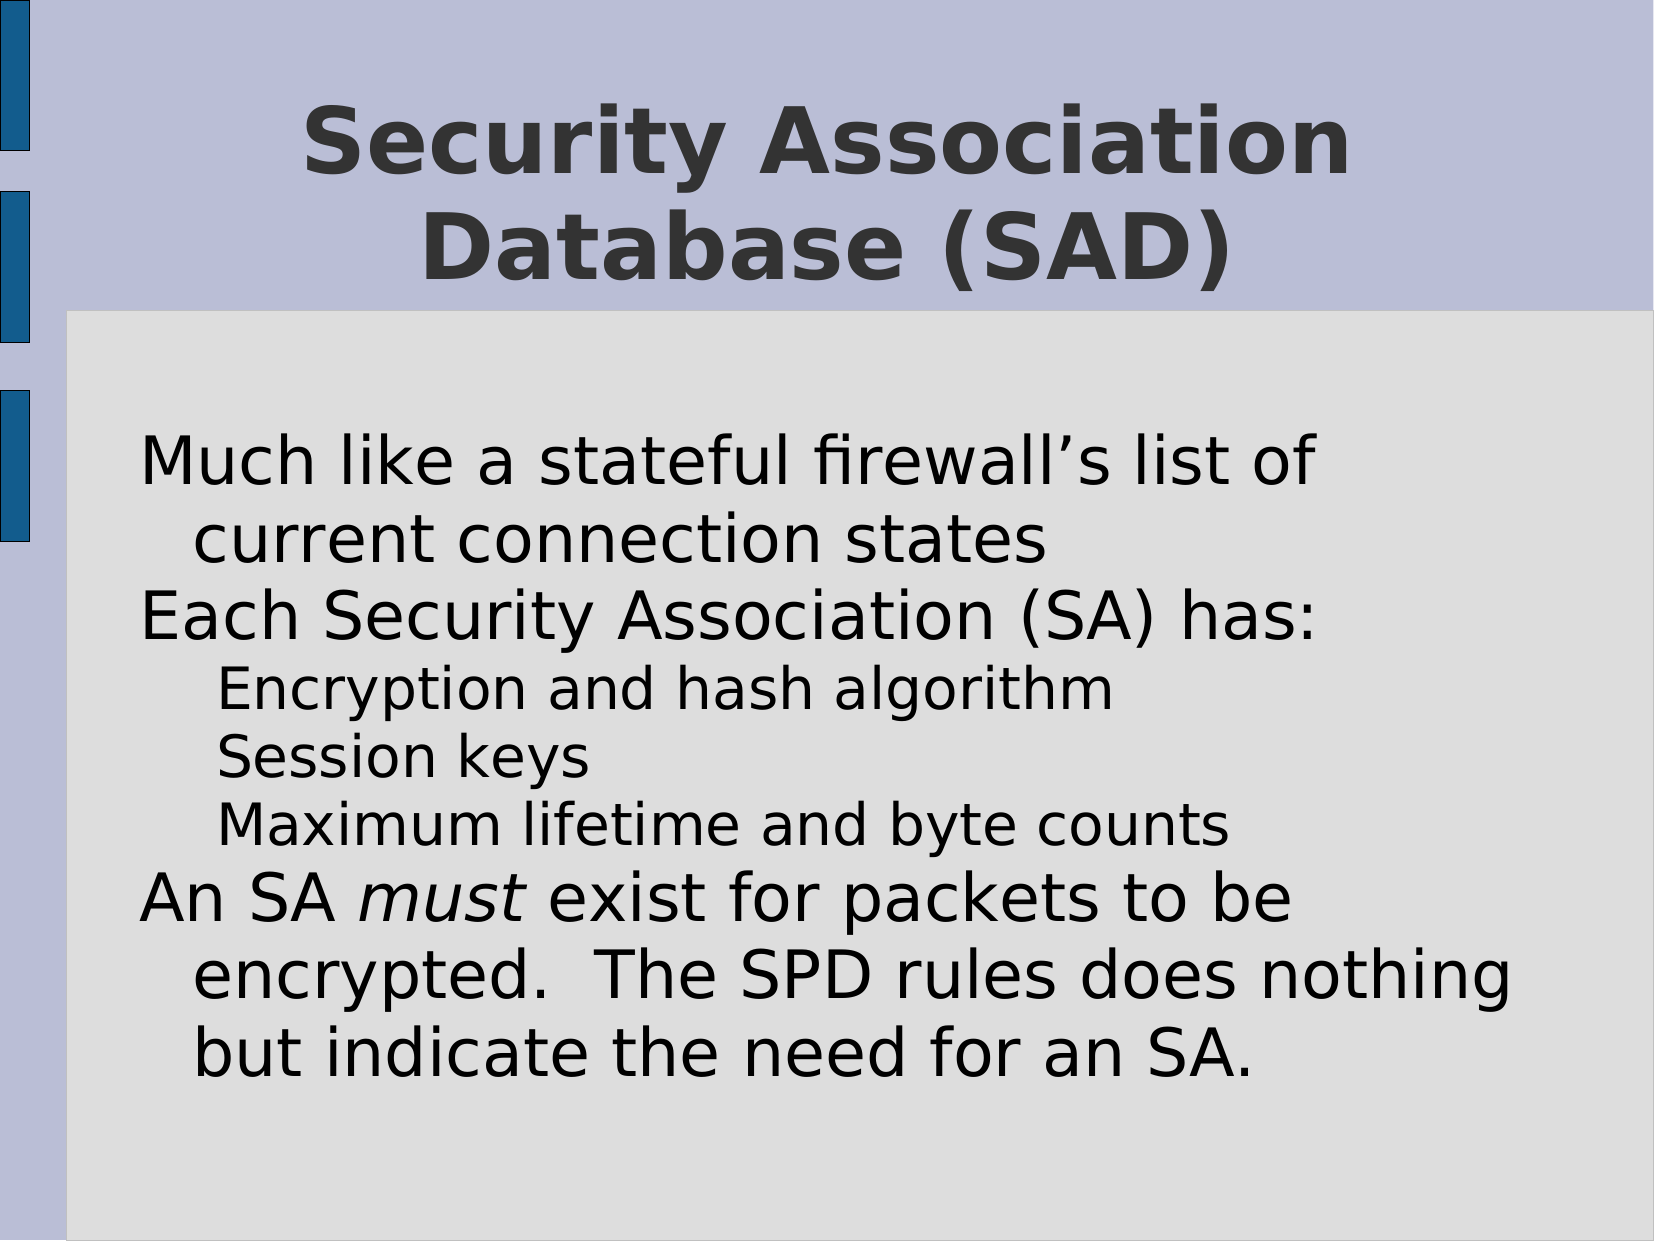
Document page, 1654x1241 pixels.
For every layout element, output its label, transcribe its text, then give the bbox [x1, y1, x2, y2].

list Much like a stateful firewall’s list of current connection states Each Security Association (SA) has: Encryption and hash algorithm Session keys Maximum lifetime and byte counts An SA must exist for packets to be encrypted. The SPD rules does nothing but indicate the need for an SA. [121, 344, 1534, 1127]
title Security Association Database (SAD) [121, 87, 1534, 302]
